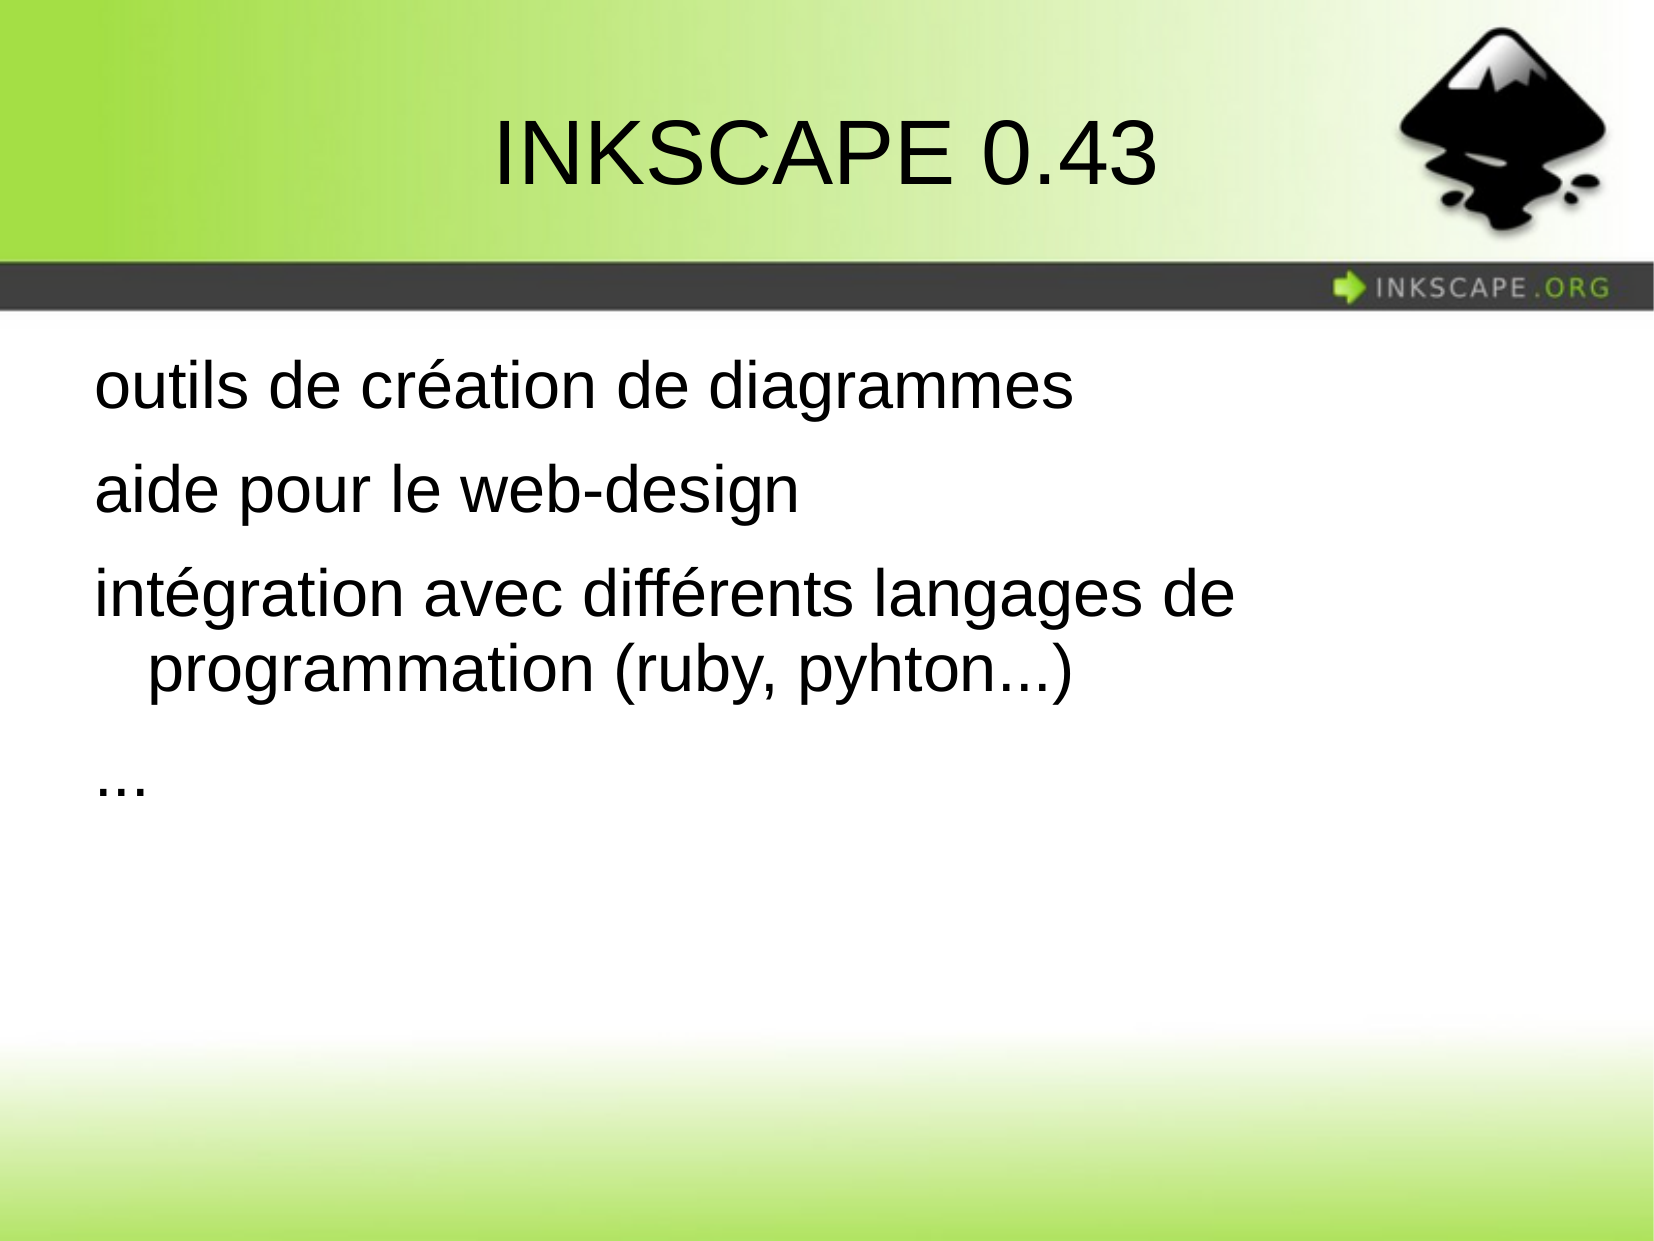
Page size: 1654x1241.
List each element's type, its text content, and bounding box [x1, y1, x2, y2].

picture [0, 0, 1654, 1241]
list outils de création de diagrammes aide pour le web-design intégration avec différents langages de programmation (ruby, pyhton...) ... [76, 347, 1565, 1152]
title INKSCAPE 0.43 [82, 49, 1571, 257]
